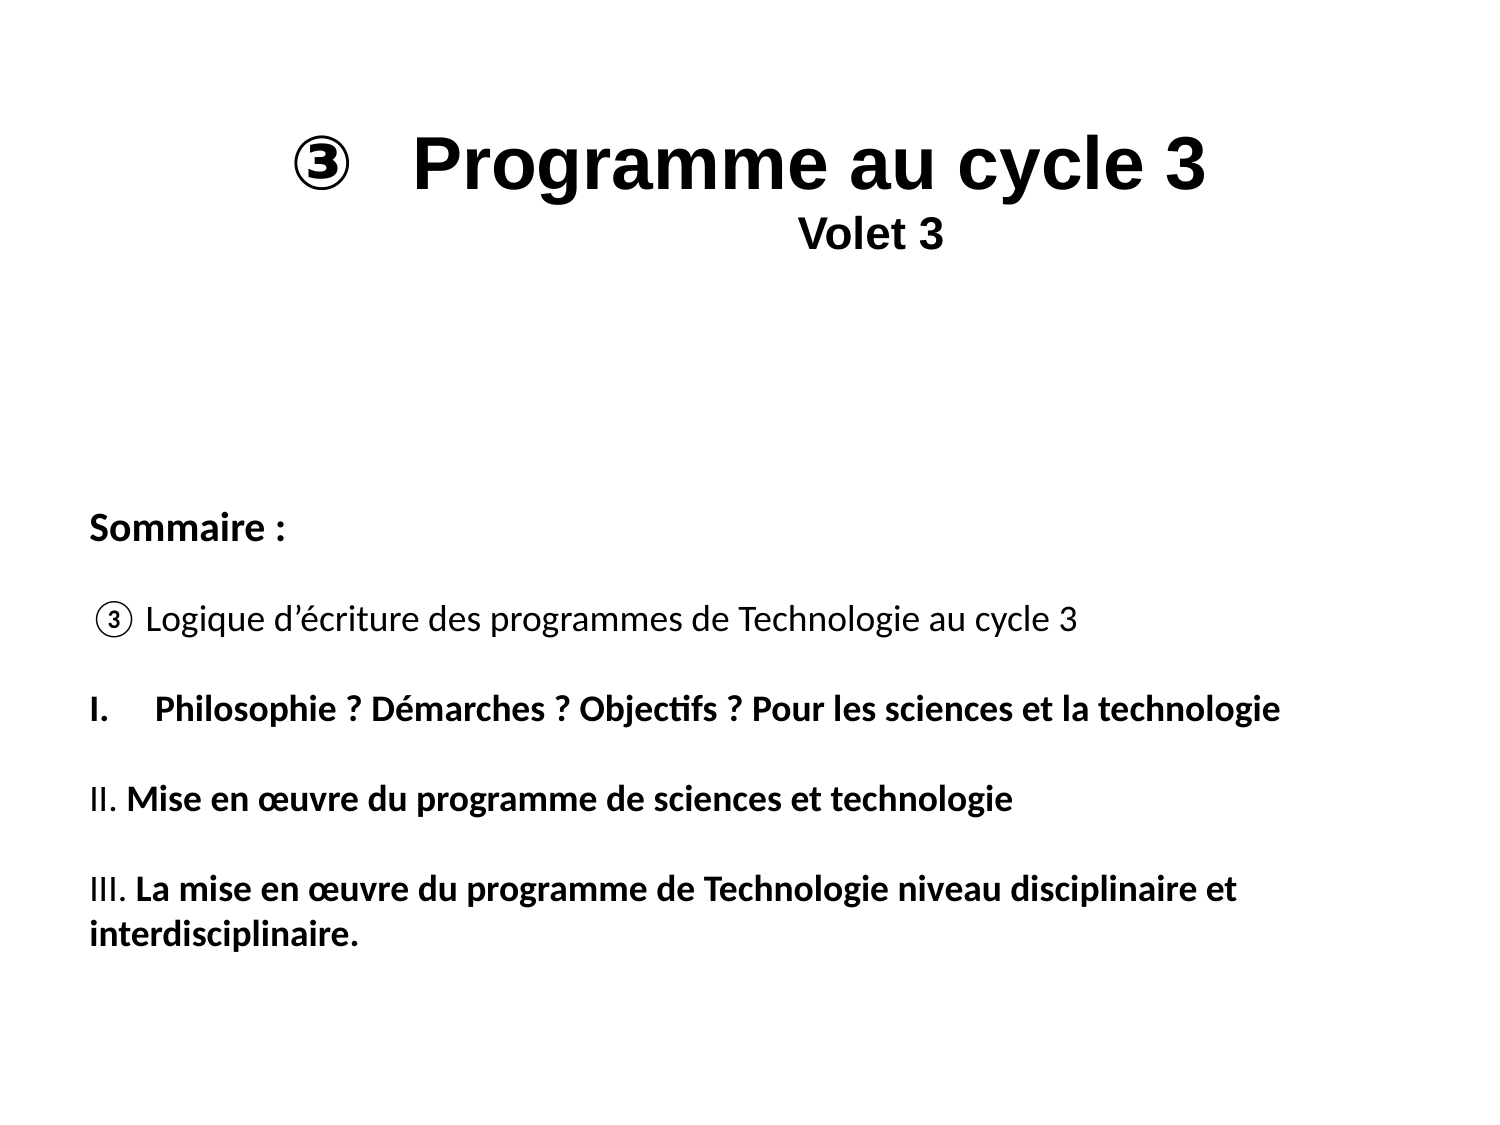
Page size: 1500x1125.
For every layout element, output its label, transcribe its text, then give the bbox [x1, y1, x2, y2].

text_box Programme au cycle 3 Volet 3 [74, 93, 1424, 280]
text_box Sommaire : Logique d’écriture des programmes de Technologie au cycle 3 Philosophie ? Démarches ? Objectifs ? Pour les sciences et la technologie II. Mise en œuvre du programme de sciences et technologie III. La mise en œuvre du programme de Technologie niveau disciplinaire et interdisciplinaire. [74, 491, 1374, 967]
